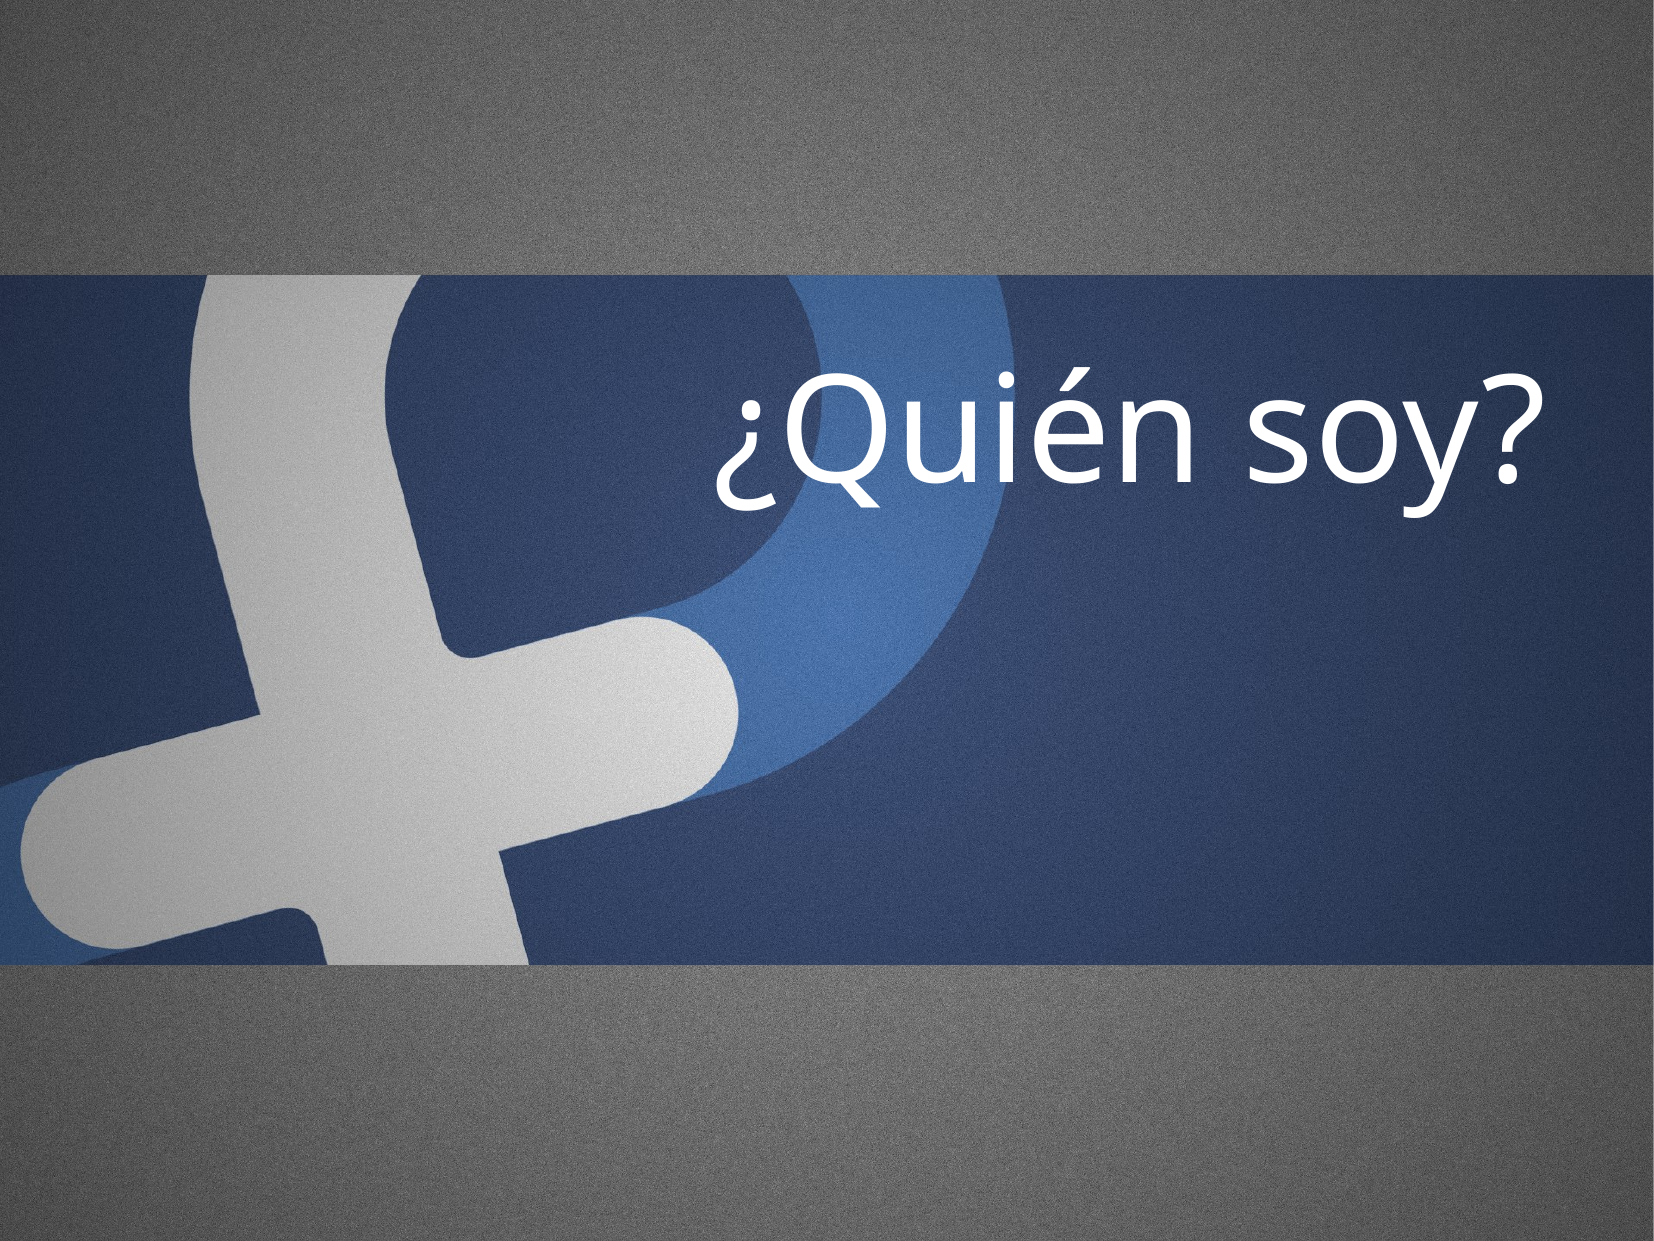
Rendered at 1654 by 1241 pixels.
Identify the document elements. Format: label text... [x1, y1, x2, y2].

text_box ¿Quién soy? [447, 315, 1562, 654]
picture [0, 0, 1654, 1241]
